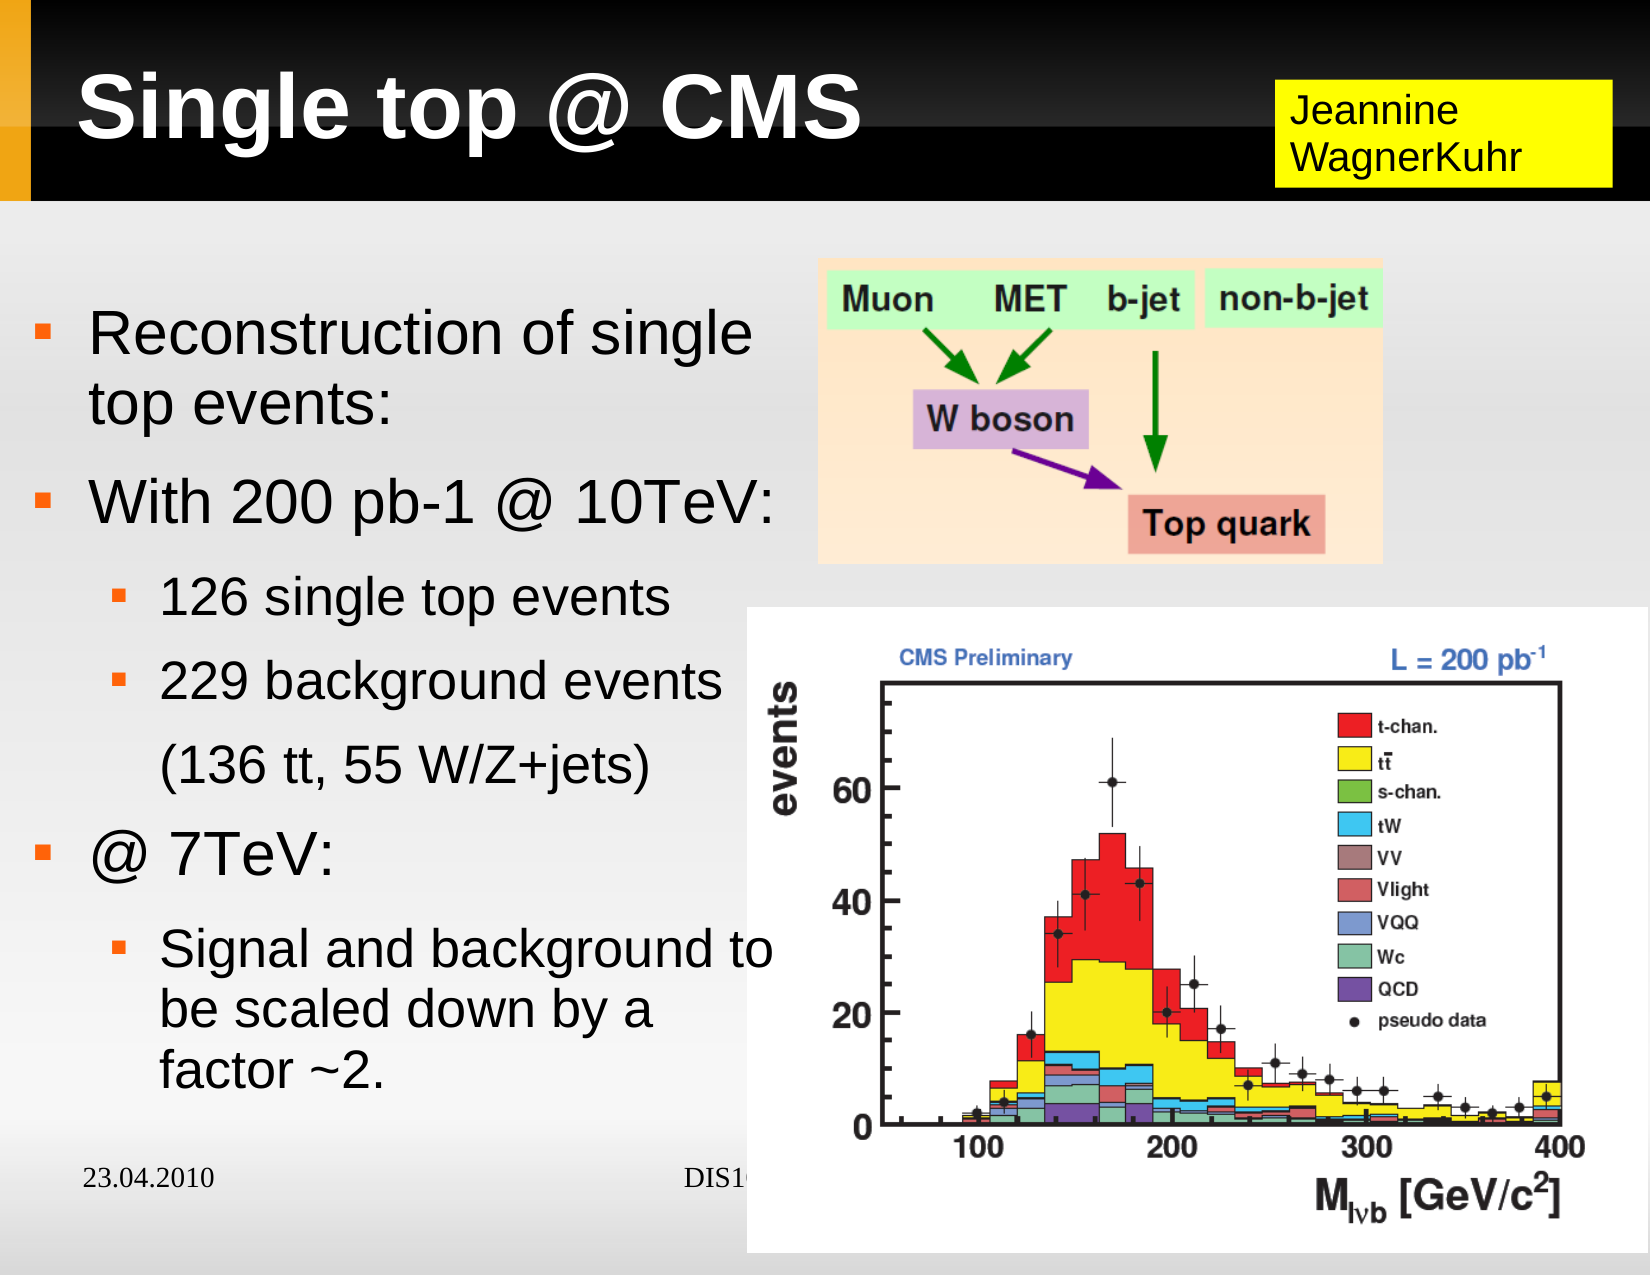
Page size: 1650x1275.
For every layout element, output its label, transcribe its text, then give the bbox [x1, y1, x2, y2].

title Single top @ CMS [76, 7, 1562, 206]
list Reconstruction of single top events: With 200 pb-1 @ 10TeV: 126 single top events 229 background events (136 tt, 55 W/Z+jets) @ 7TeV: Signal and background to be scaled down by a factor ~2. [17, 298, 782, 1126]
text_box Jeannine WagnerKuhr [1275, 79, 1613, 188]
picture [0, 0, 1650, 1275]
